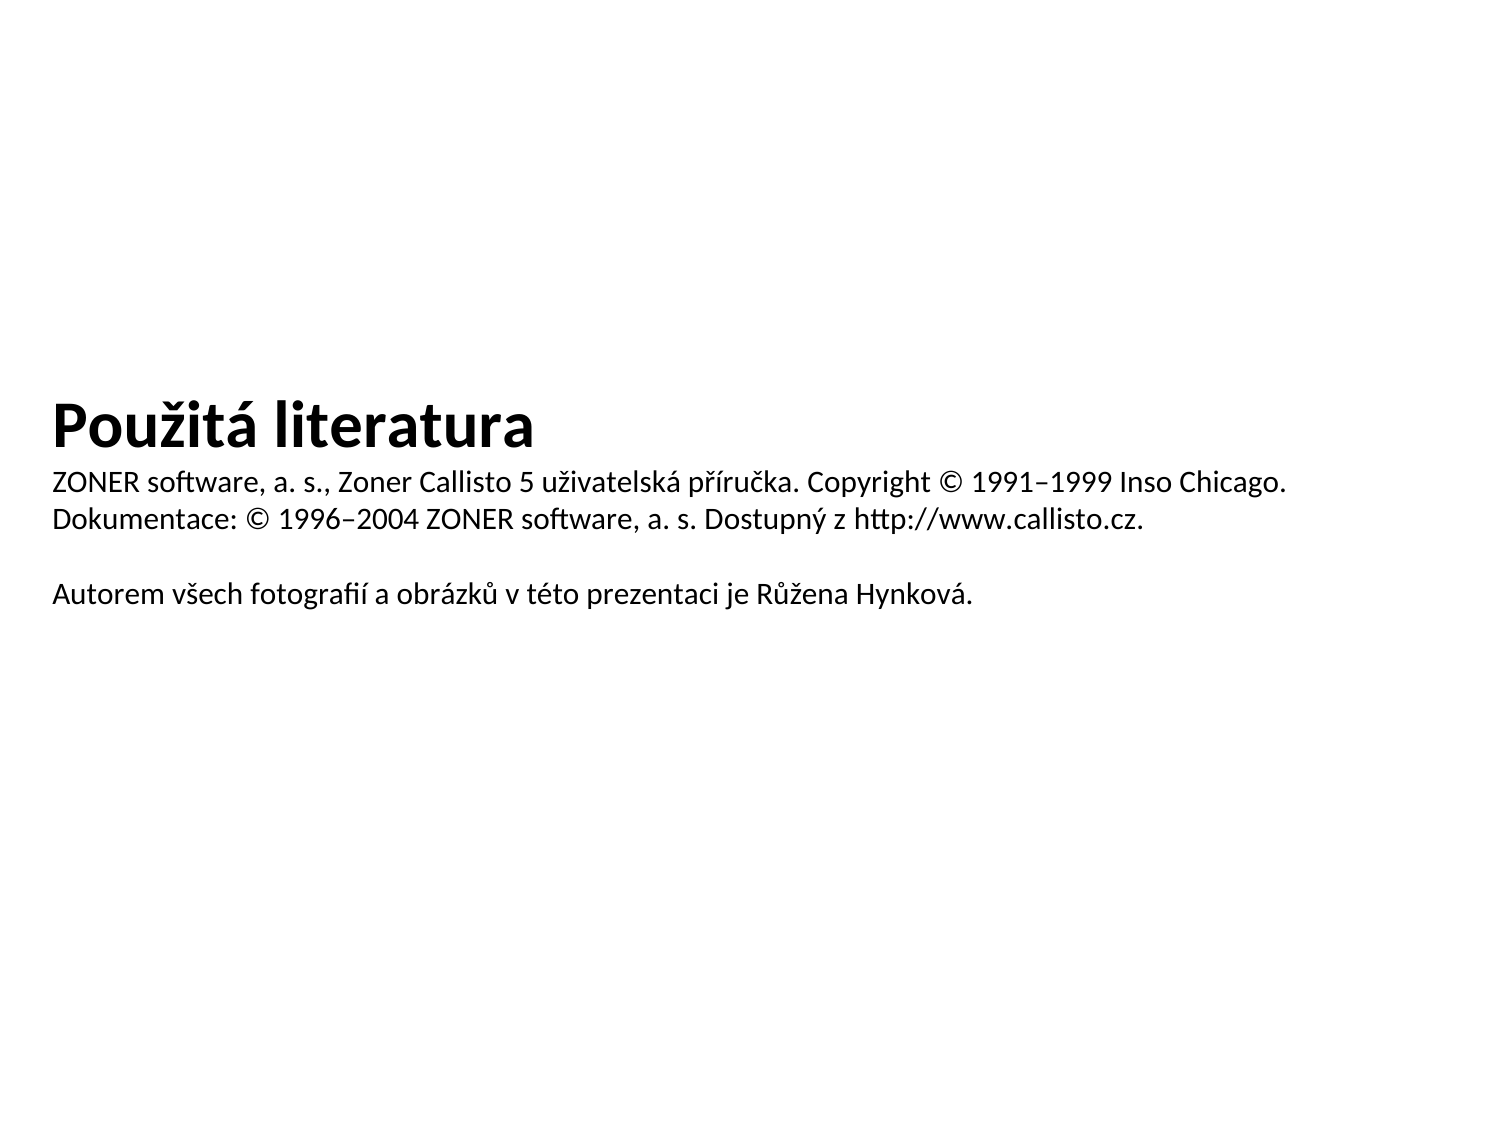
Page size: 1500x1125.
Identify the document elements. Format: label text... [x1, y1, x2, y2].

text_box Použitá literatura ZONER software, a. s., Zoner Callisto 5 uživatelská příručka. Copyright © 1991–1999 Inso Chicago. Dokumentace: © 1996–2004 ZONER software, a. s. Dostupný z http://www.callisto.cz. Autorem všech fotografií a obrázků v této prezentaci je Růžena Hynková. [0, 373, 1496, 619]
